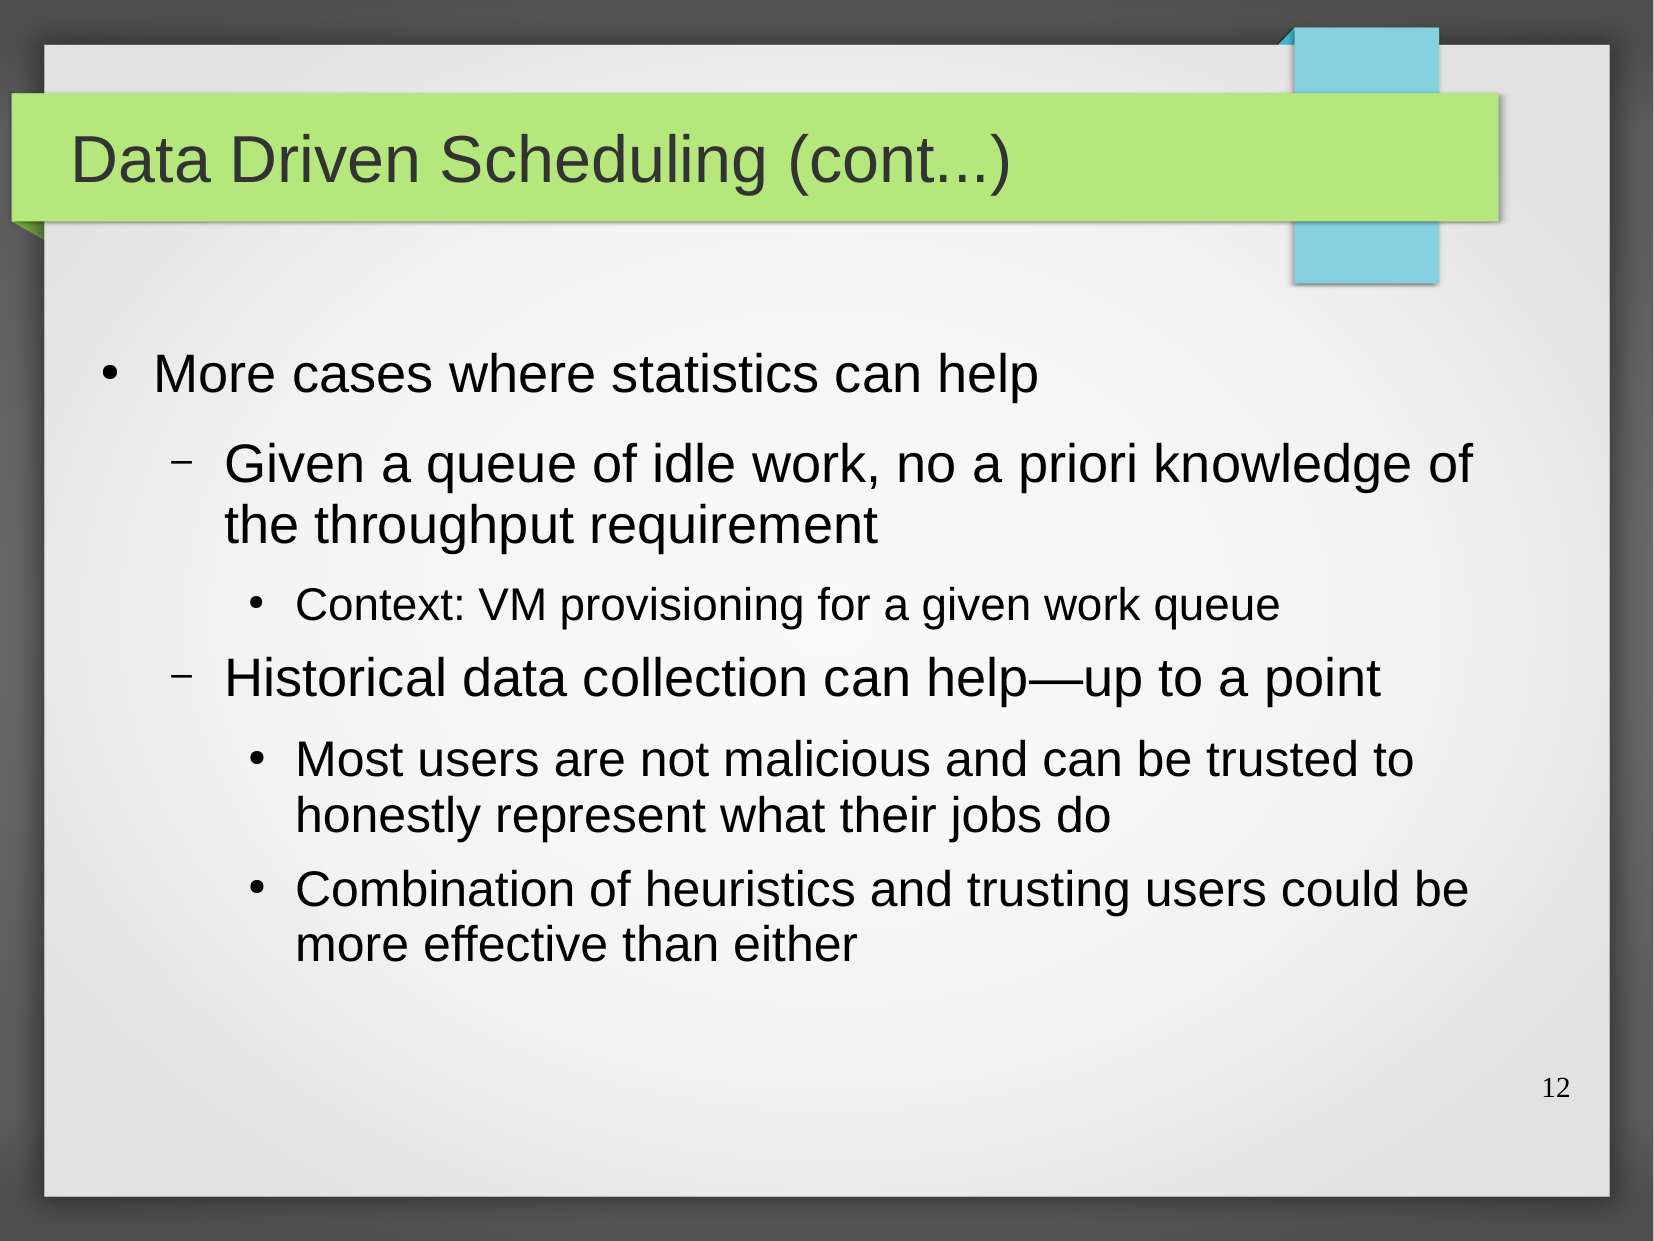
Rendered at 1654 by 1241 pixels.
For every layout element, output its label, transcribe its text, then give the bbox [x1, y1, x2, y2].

picture [0, 0, 1654, 1241]
list More cases where statistics can help Given a queue of idle work, no a priori knowledge of the throughput requirement Context: VM provisioning for a given work queue Historical data collection can help—up to a point Most users are not malicious and can be trusted to honestly represent what their jobs do Combination of heuristics and trusting users could be more effective than either [82, 343, 1538, 1063]
title Data Driven Scheduling (cont...) [70, 106, 1229, 213]
